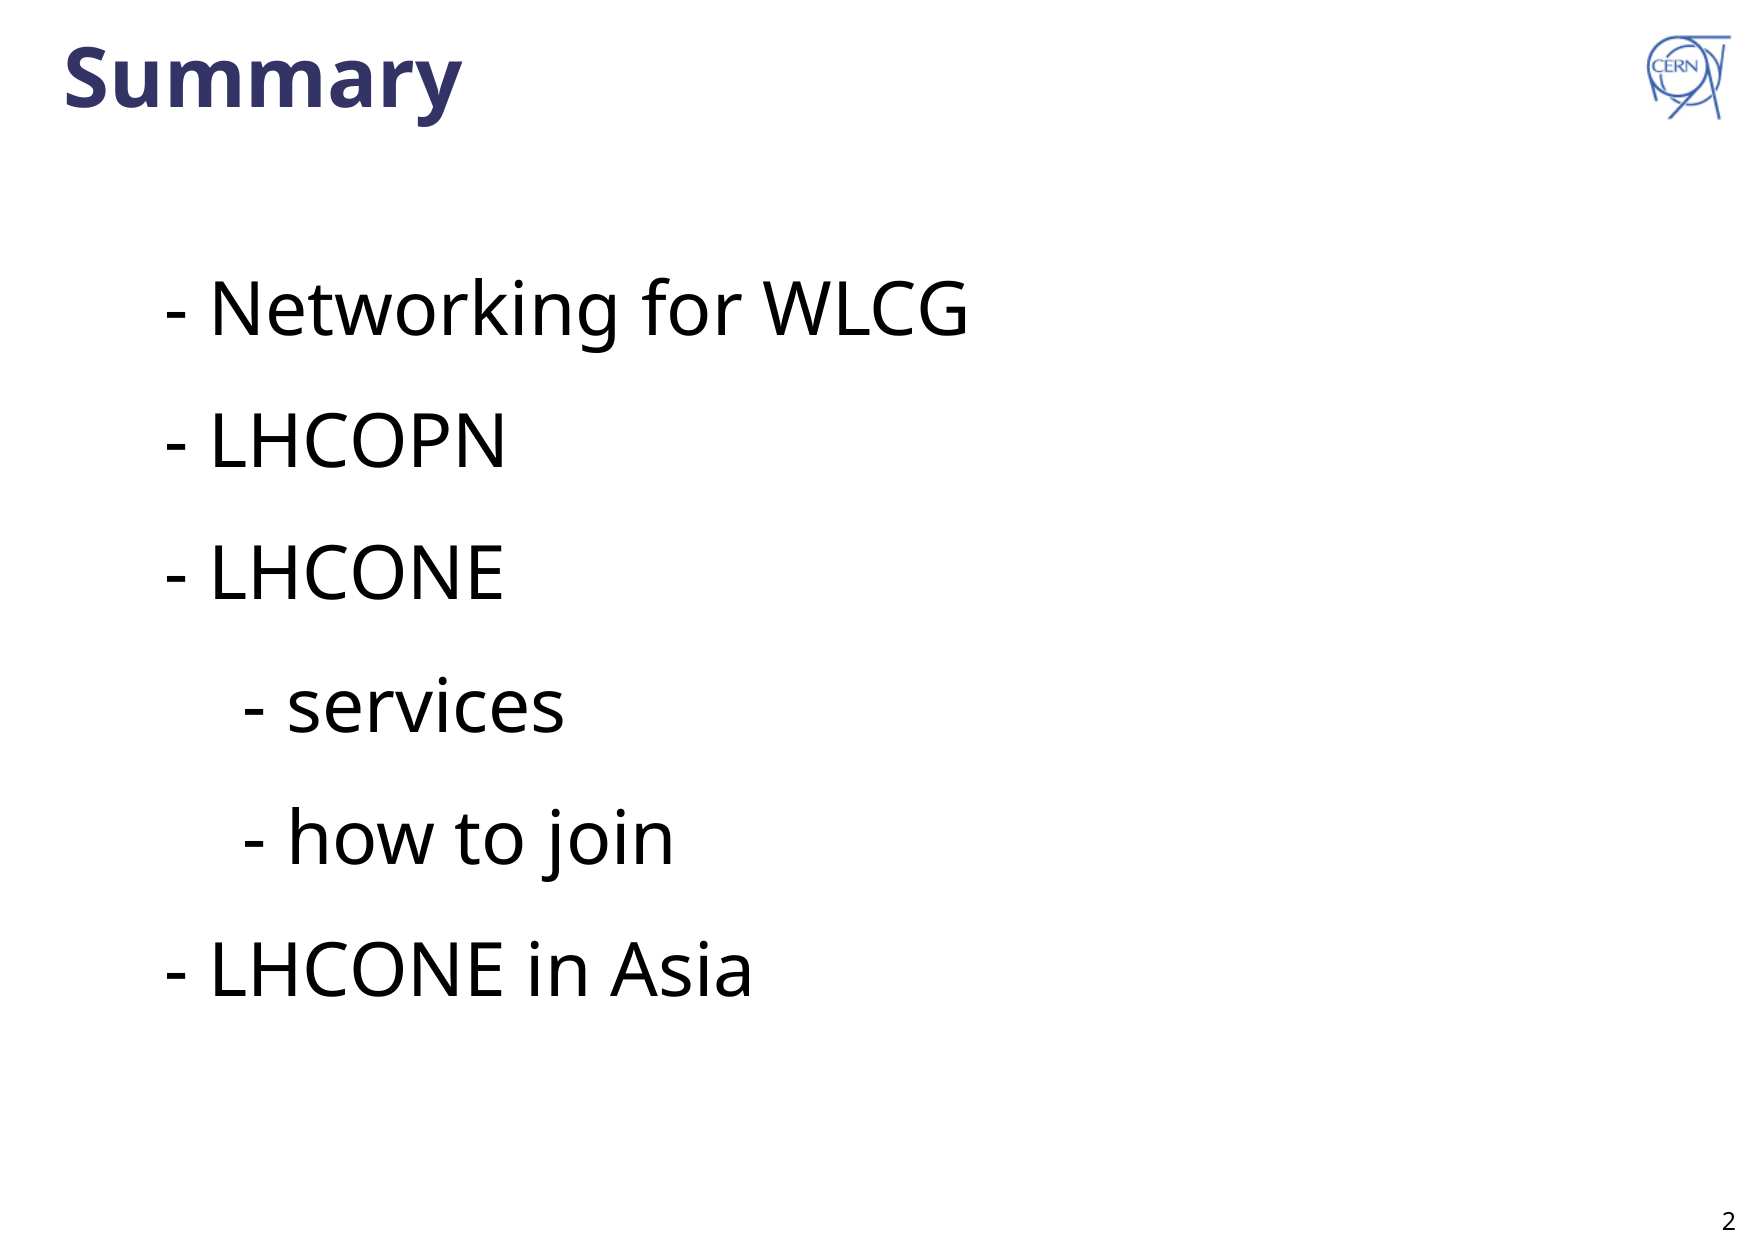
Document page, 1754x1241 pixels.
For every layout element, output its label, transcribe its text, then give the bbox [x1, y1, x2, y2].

title Summary [63, 0, 1621, 166]
text_box - Networking for WLCG - LHCOPN - LHCONE - services - how to join - LHCONE in Asia [150, 247, 1534, 1078]
picture [1646, 34, 1732, 120]
